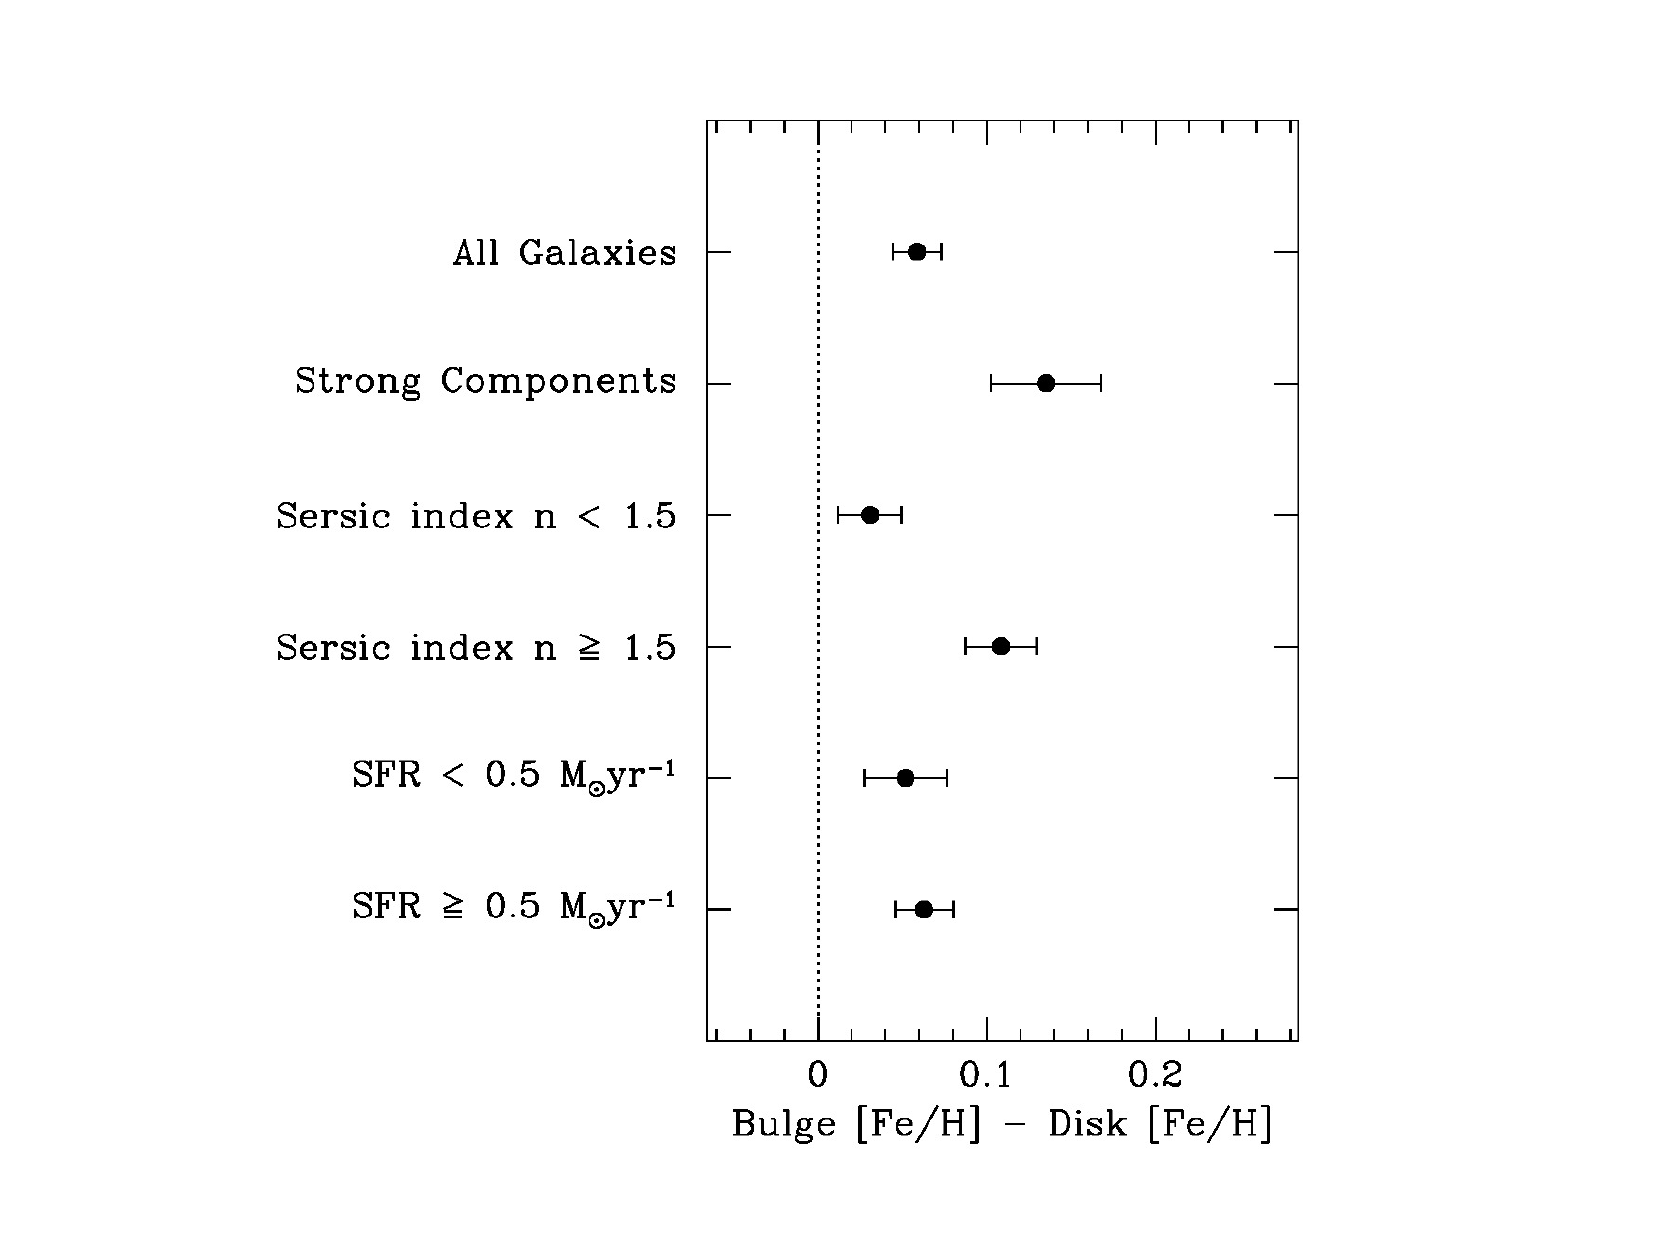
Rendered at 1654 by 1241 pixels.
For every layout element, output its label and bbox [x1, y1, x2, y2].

picture [236, 58, 1359, 1182]
